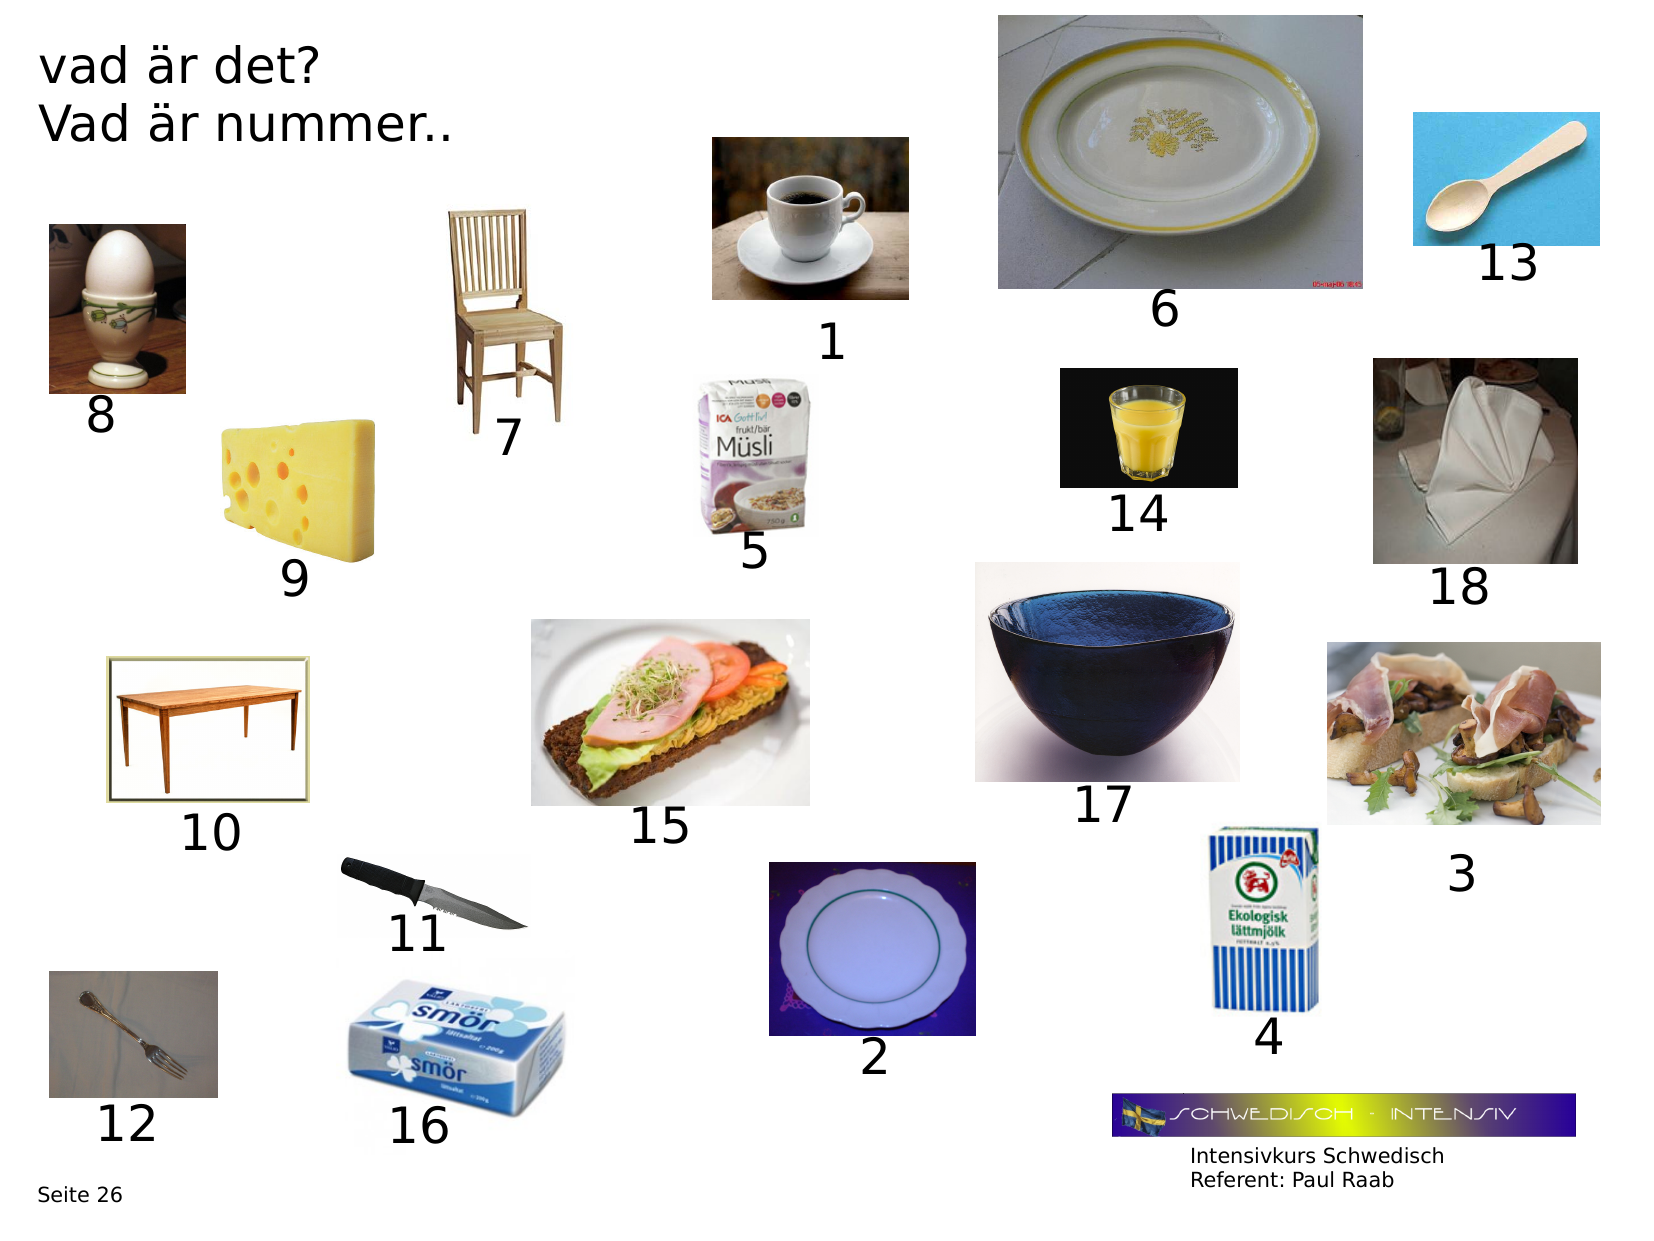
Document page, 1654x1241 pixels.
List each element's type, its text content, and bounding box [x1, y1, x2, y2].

picture [1413, 112, 1600, 246]
text_box 17 [1057, 782, 1167, 842]
picture [220, 189, 638, 563]
picture [531, 619, 810, 806]
picture [712, 137, 909, 301]
picture [106, 656, 310, 803]
picture [675, 374, 837, 537]
picture [1060, 368, 1238, 488]
text_box 3 [1432, 837, 1508, 911]
picture [336, 942, 575, 1155]
text_box 13 [1462, 226, 1577, 301]
text_box 2 [844, 1020, 920, 1094]
picture [1373, 358, 1578, 564]
picture [49, 224, 186, 394]
text_box 11 [371, 897, 492, 971]
text_box 10 [164, 803, 271, 870]
picture [1112, 1093, 1576, 1137]
picture [975, 562, 1240, 782]
text_box vad är det? Vad är nummer.. [23, 29, 563, 162]
picture [769, 862, 976, 1036]
picture [49, 971, 218, 1098]
text_box 4 [1238, 1000, 1314, 1074]
text_box 9 [265, 542, 330, 616]
text_box 8 [71, 378, 154, 452]
text_box 14 [1091, 477, 1212, 551]
text_box 15 [613, 789, 738, 863]
text_box 1 [801, 305, 855, 379]
text_box 12 [80, 1087, 210, 1161]
picture [337, 854, 531, 938]
text_box 18 [1412, 550, 1526, 624]
text_box 16 [372, 1089, 488, 1163]
text_box 7 [478, 401, 553, 476]
picture [1200, 642, 1601, 1026]
text_box 6 [1134, 272, 1190, 346]
text_box 5 [724, 515, 803, 589]
picture [998, 15, 1363, 289]
